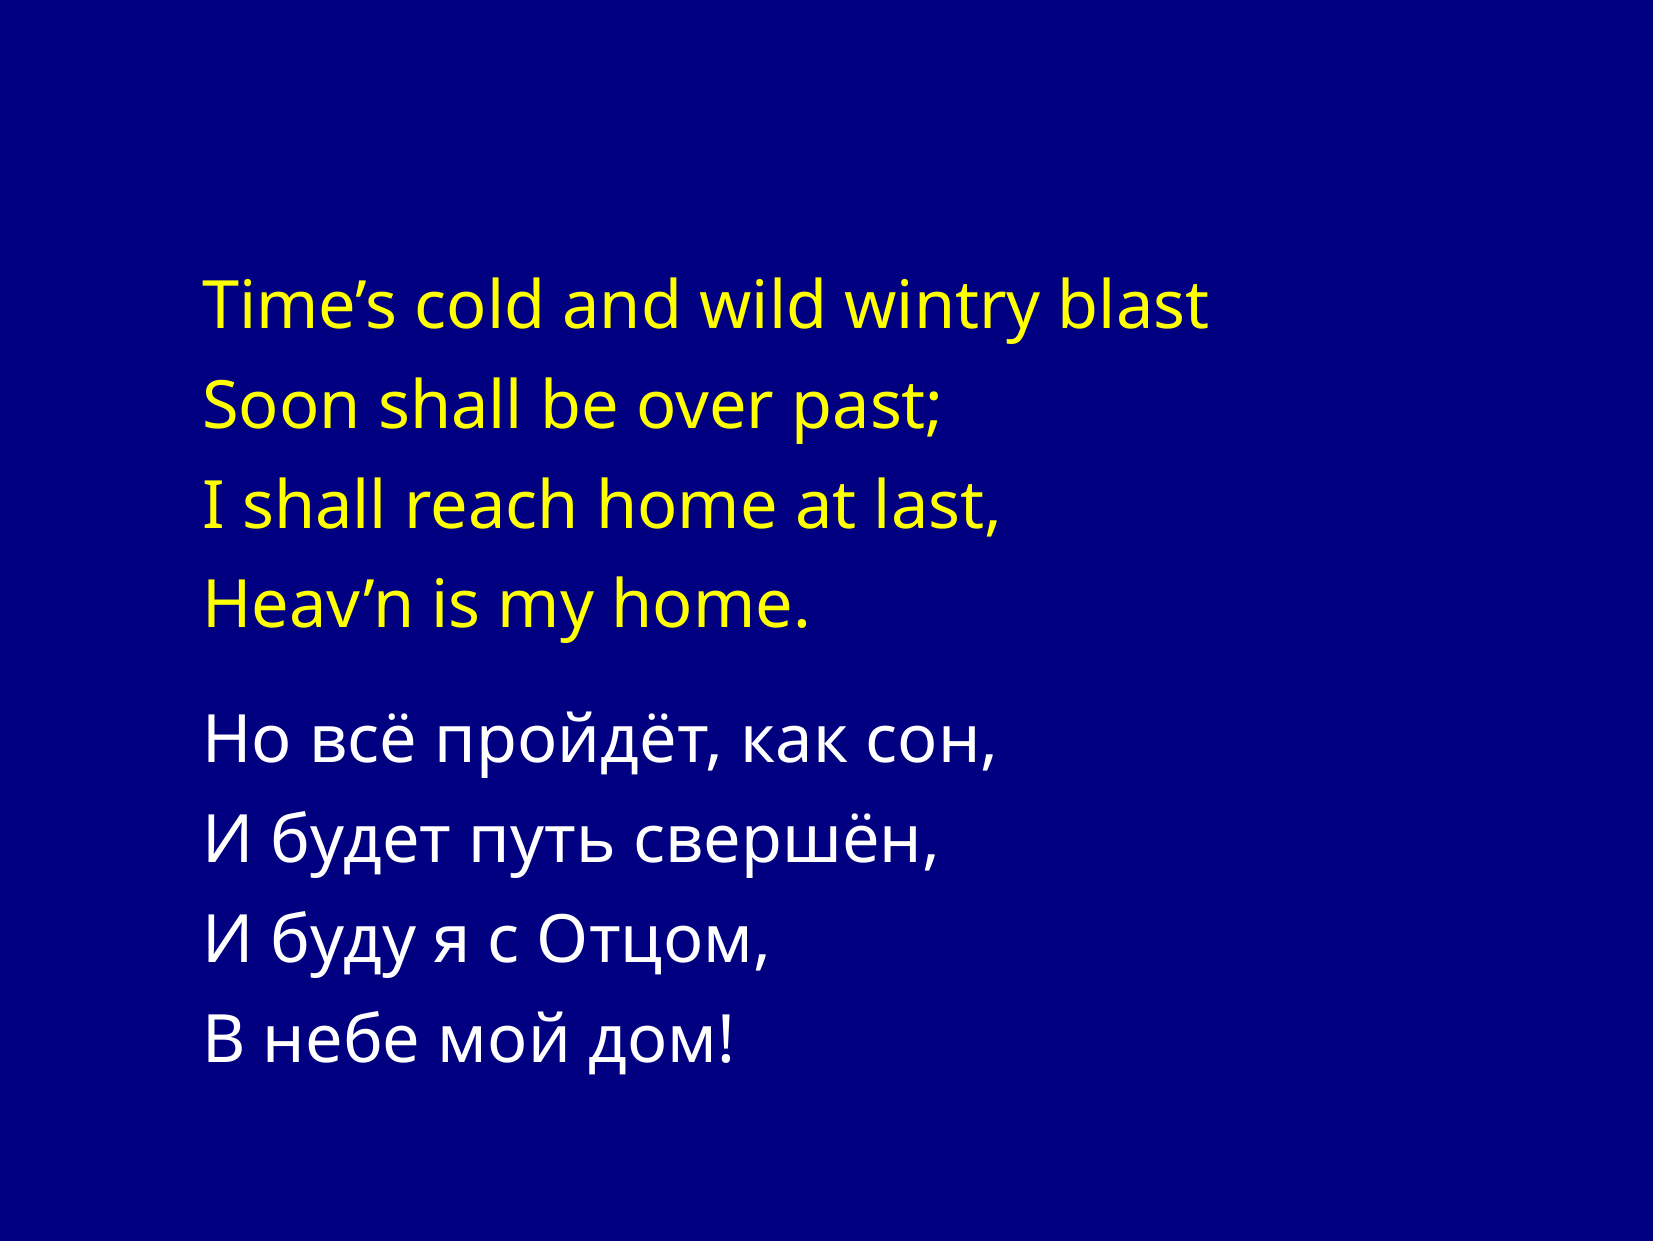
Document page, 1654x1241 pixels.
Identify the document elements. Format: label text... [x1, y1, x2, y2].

text_box Time’s cold and wild wintry blast Soon shall be over past; I shall reach home at last, Heav’n is my home. [75, 150, 1576, 638]
text_box Но всё пройдёт, как сон, И будет путь свершён, И буду я с Отцом, В небе мой дом! [75, 675, 1576, 1163]
